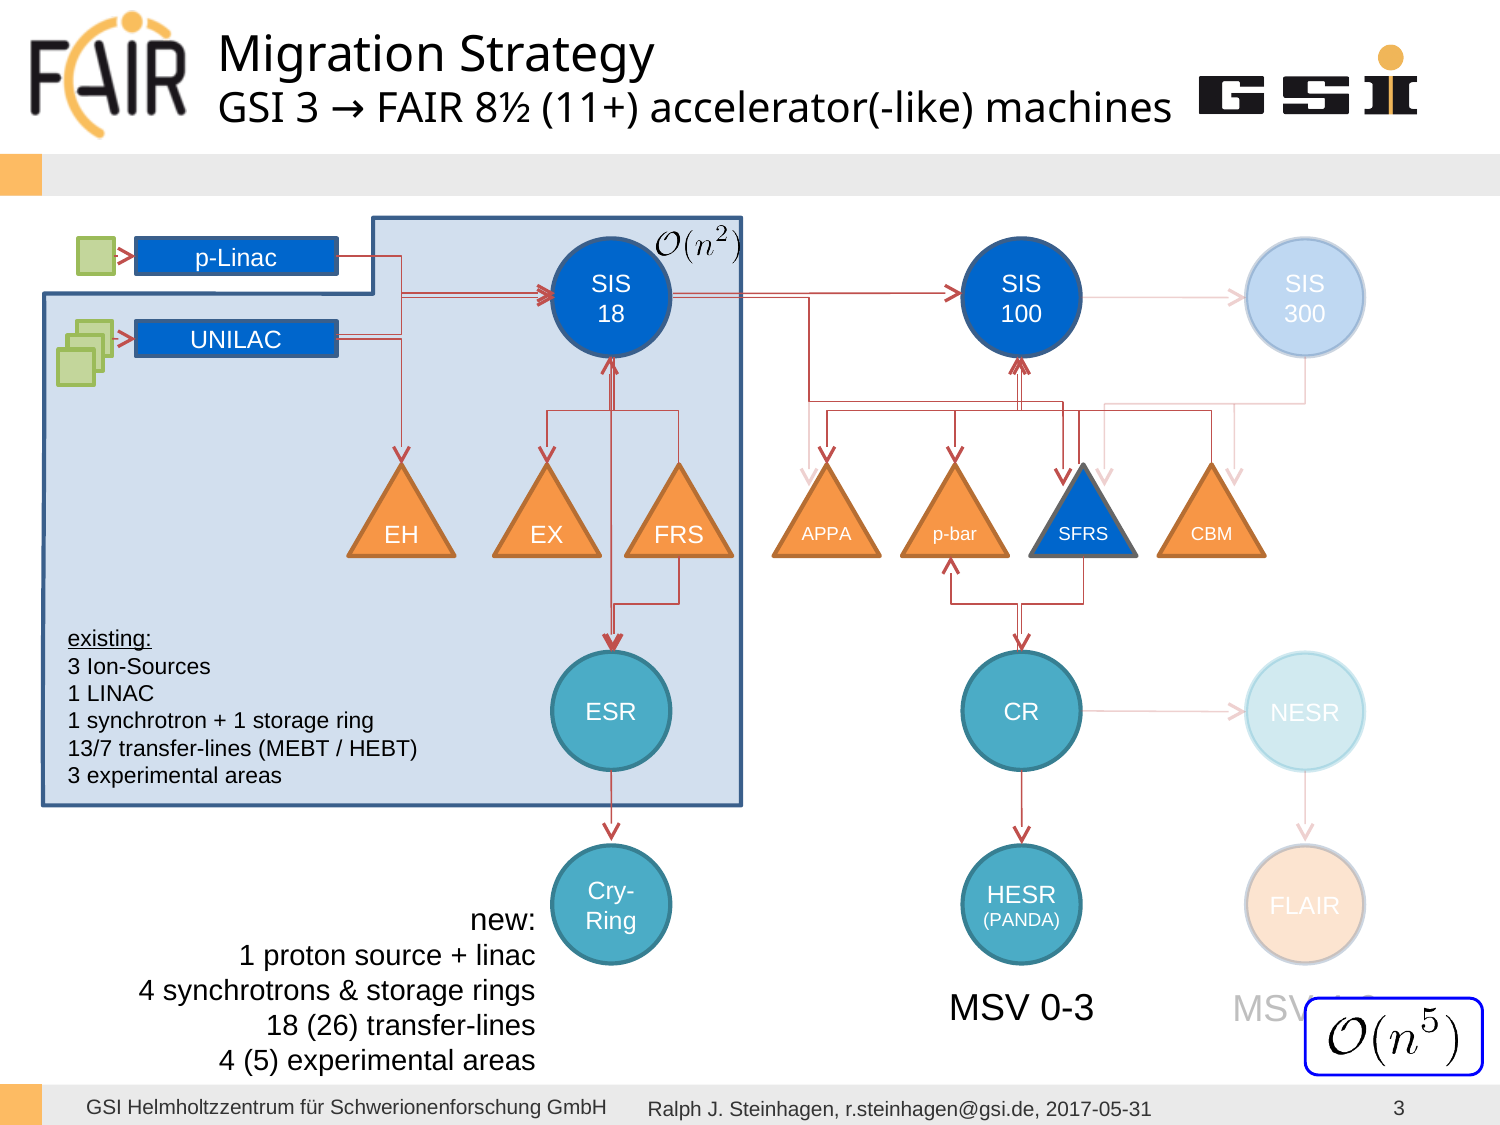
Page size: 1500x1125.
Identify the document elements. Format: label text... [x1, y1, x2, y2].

text_box EX [493, 465, 601, 557]
title Migration Strategy GSI 3 → FAIR 8½ (11+) accelerator(-like) machines [217, 2, 1186, 150]
text_box Cry- Ring [552, 845, 671, 964]
picture [649, 222, 747, 266]
text_box new: 1 proton source + linac 4 synchrotrons & storage rings 18 (26) transfer-lines 4 (5) experimental areas [9, 891, 552, 1084]
text_box MSV 4-6 [1217, 976, 1393, 1037]
text_box CR [962, 651, 1081, 770]
text_box [1305, 998, 1483, 1075]
text_box SIS 300 [1246, 238, 1365, 357]
text_box p-Linac [135, 238, 337, 274]
text_box FRS [625, 464, 733, 557]
text_box FLAIR [1246, 845, 1365, 964]
text_box SFRS [1030, 464, 1137, 557]
text_box p-bar [901, 465, 1009, 557]
picture [30, 9, 187, 141]
text_box APPA [773, 465, 880, 557]
text_box [402, 293, 543, 298]
picture [1318, 1003, 1469, 1070]
text_box [612, 411, 678, 603]
text_box SIS100 [962, 238, 1081, 357]
text_box existing: 3 Ion-Sources 1 LINAC 1 synchrotron + 1 storage ring 13/7 transfer-lines (MEBT / HEBT) 3 experimental areas [53, 616, 433, 796]
text_box CBM [1158, 464, 1265, 557]
picture [1197, 42, 1419, 117]
text_box UNILAC [135, 321, 337, 357]
text_box NESR [1246, 652, 1365, 771]
text_box [78, 238, 114, 274]
text_box [373, 217, 742, 292]
text_box HESR (PANDA) [962, 845, 1081, 964]
text_box SIS 18 [552, 238, 671, 357]
text_box MSV 0-3 [933, 975, 1110, 1036]
text_box [42, 257, 742, 806]
text_box ESR [552, 651, 671, 770]
text_box EH [348, 465, 455, 557]
